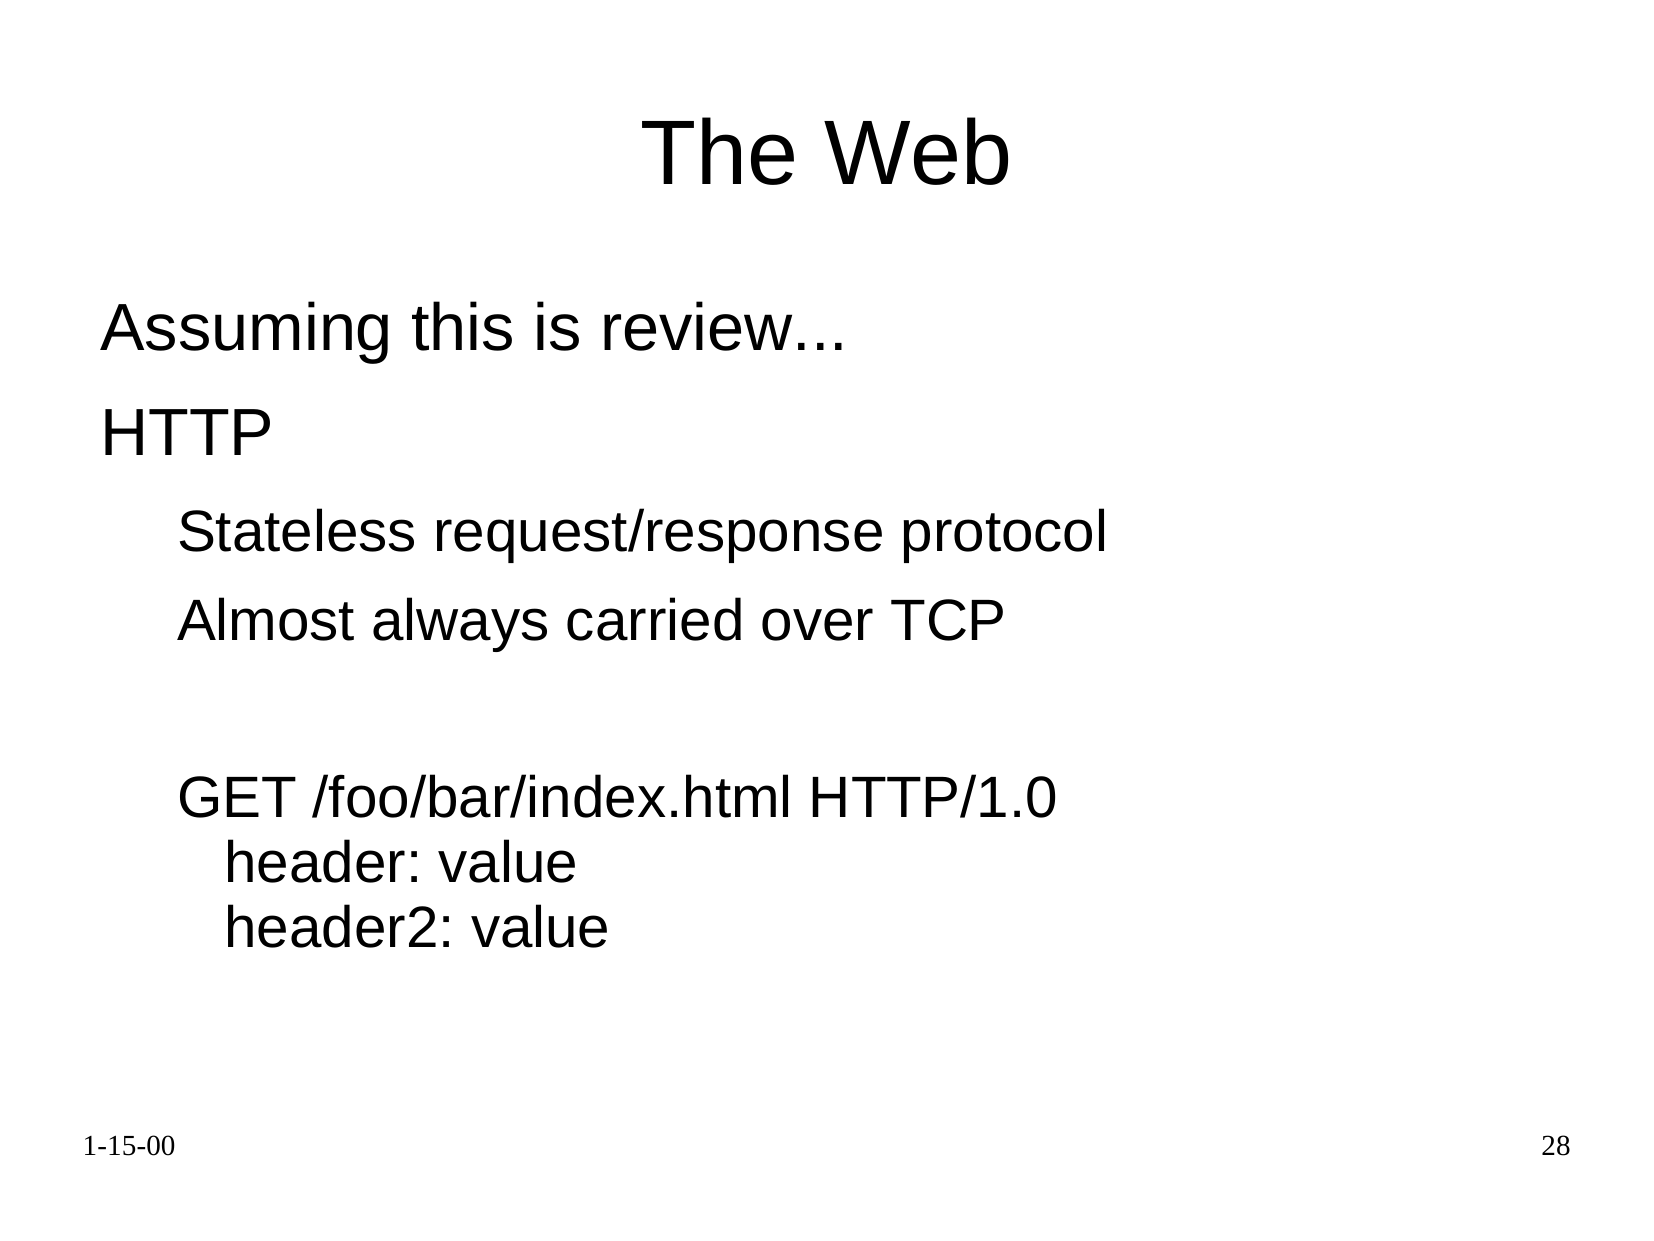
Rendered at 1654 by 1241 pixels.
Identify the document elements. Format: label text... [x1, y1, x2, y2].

title The Web [82, 56, 1571, 250]
list Assuming this is review... HTTP Stateless request/response protocol Almost always carried over TCP GET /foo/bar/index.html HTTP/1.0 header: value header2: value [82, 290, 1571, 1117]
